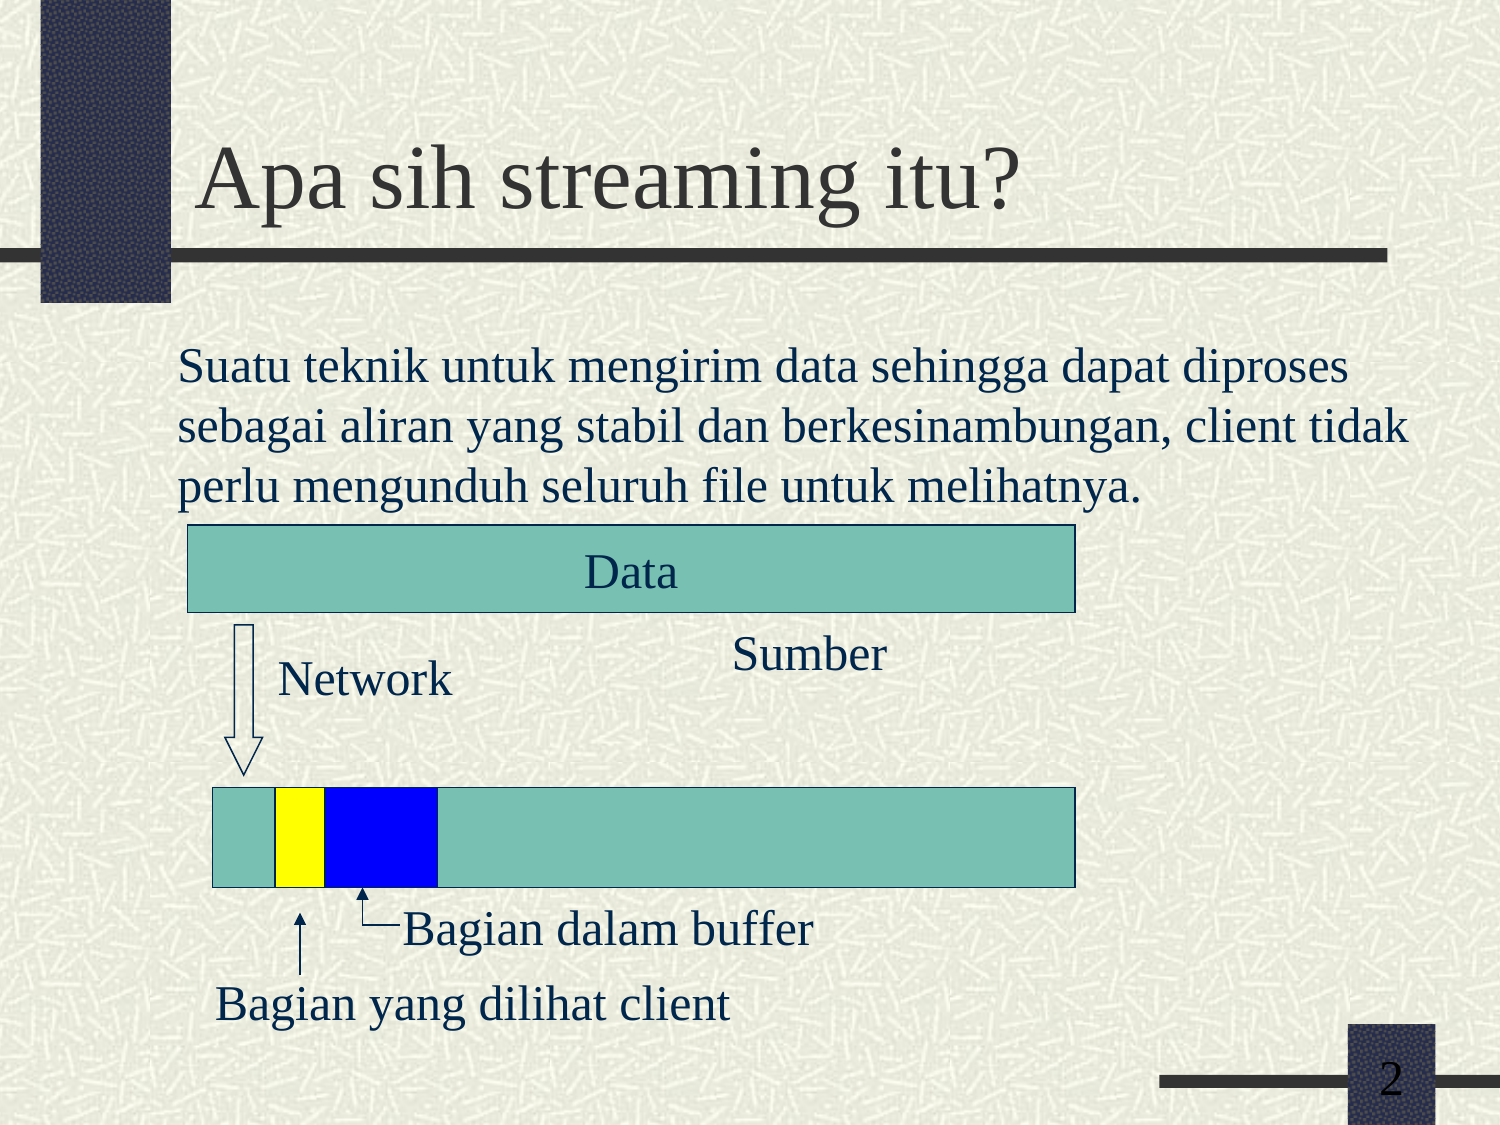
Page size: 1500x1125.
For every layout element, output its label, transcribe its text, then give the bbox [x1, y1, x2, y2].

text_box Suatu teknik untuk mengirim data sehingga dapat diproses sebagai aliran yang stabil dan berkesinambungan, client tidak perlu mengunduh seluruh file untuk melihatnya. [162, 324, 1443, 581]
title Apa sih streaming itu? [179, 46, 1455, 235]
picture [0, 0, 1500, 1125]
text_box Bagian yang dilihat client [199, 962, 813, 1038]
text_box Sumber [716, 612, 903, 688]
text_box Data [187, 525, 1075, 613]
text_box Bagian dalam buffer [387, 887, 1075, 963]
text_box Network [262, 637, 468, 713]
text_box [212, 787, 1075, 888]
